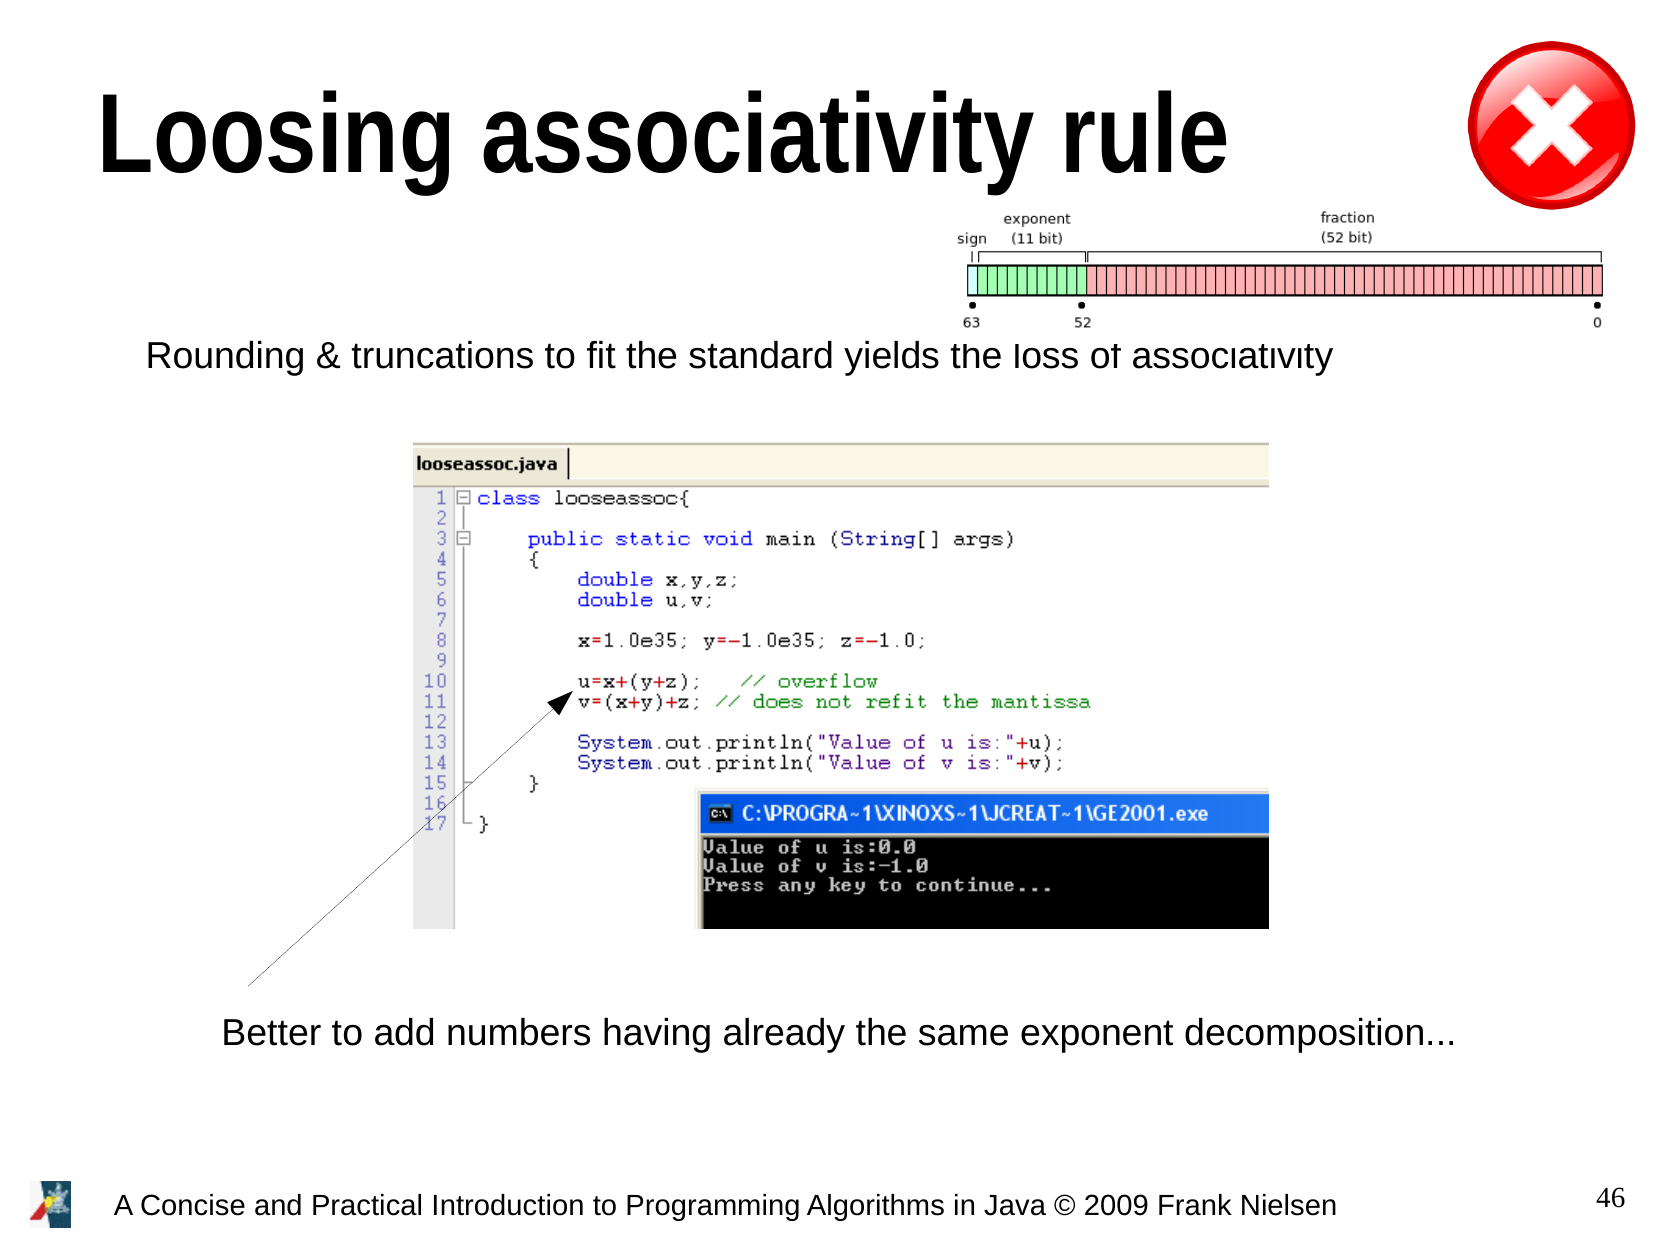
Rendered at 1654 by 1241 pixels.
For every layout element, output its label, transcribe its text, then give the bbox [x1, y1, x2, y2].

picture [29, 1181, 71, 1228]
text_box Better to add numbers having already the same exponent decomposition... [206, 1003, 1472, 1061]
picture [413, 442, 1269, 929]
picture [944, 35, 1642, 344]
text_box Rounding & truncations to fit the standard yields the loss of associativity [130, 326, 1359, 384]
text_box Loosing associativity rule [59, 59, 1462, 204]
